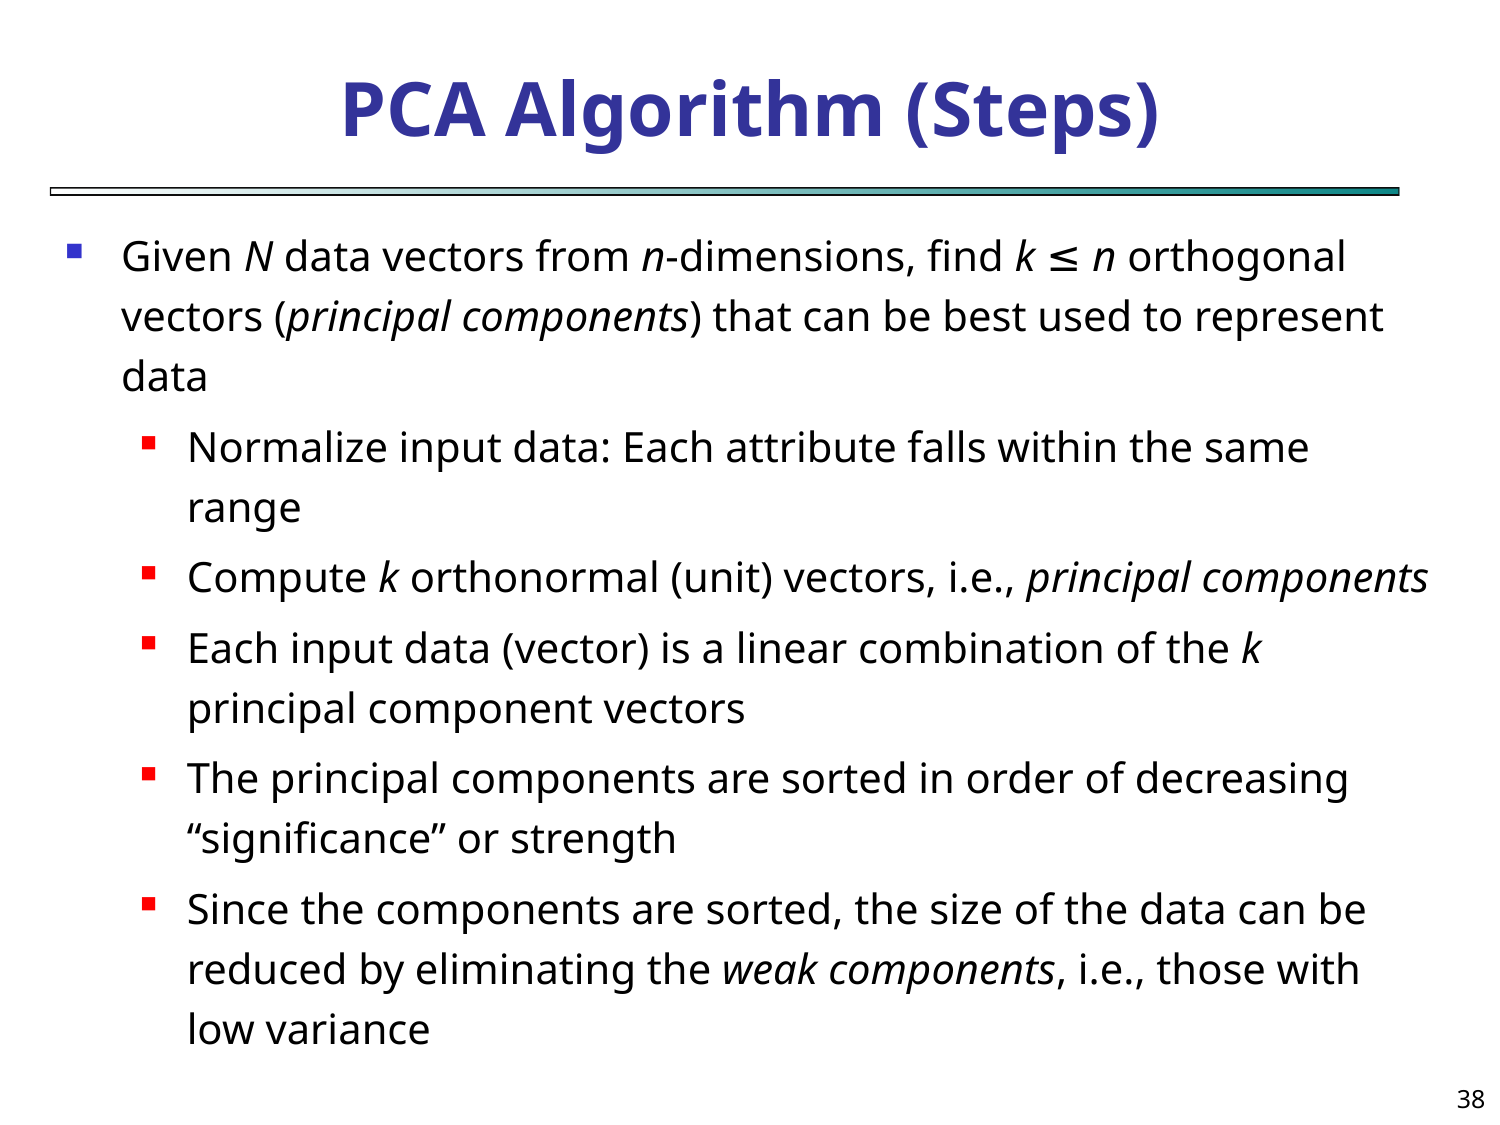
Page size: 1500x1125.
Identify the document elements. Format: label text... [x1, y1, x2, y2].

text_box <number> [1187, 1062, 1500, 1125]
title PCA Algorithm (Steps) [0, 24, 1500, 188]
list Given N data vectors from n-dimensions, find k ≤ n orthogonal vectors (principal components) that can be best used to represent data Normalize input data: Each attribute falls within the same range Compute k orthonormal (unit) vectors, i.e., principal components Each input data (vector) is a linear combination of the k principal component vectors The principal components are sorted in order of decreasing “significance” or strength Since the components are sorted, the size of the data can be reduced by eliminating the weak components, i.e., those with low variance [50, 212, 1450, 1120]
